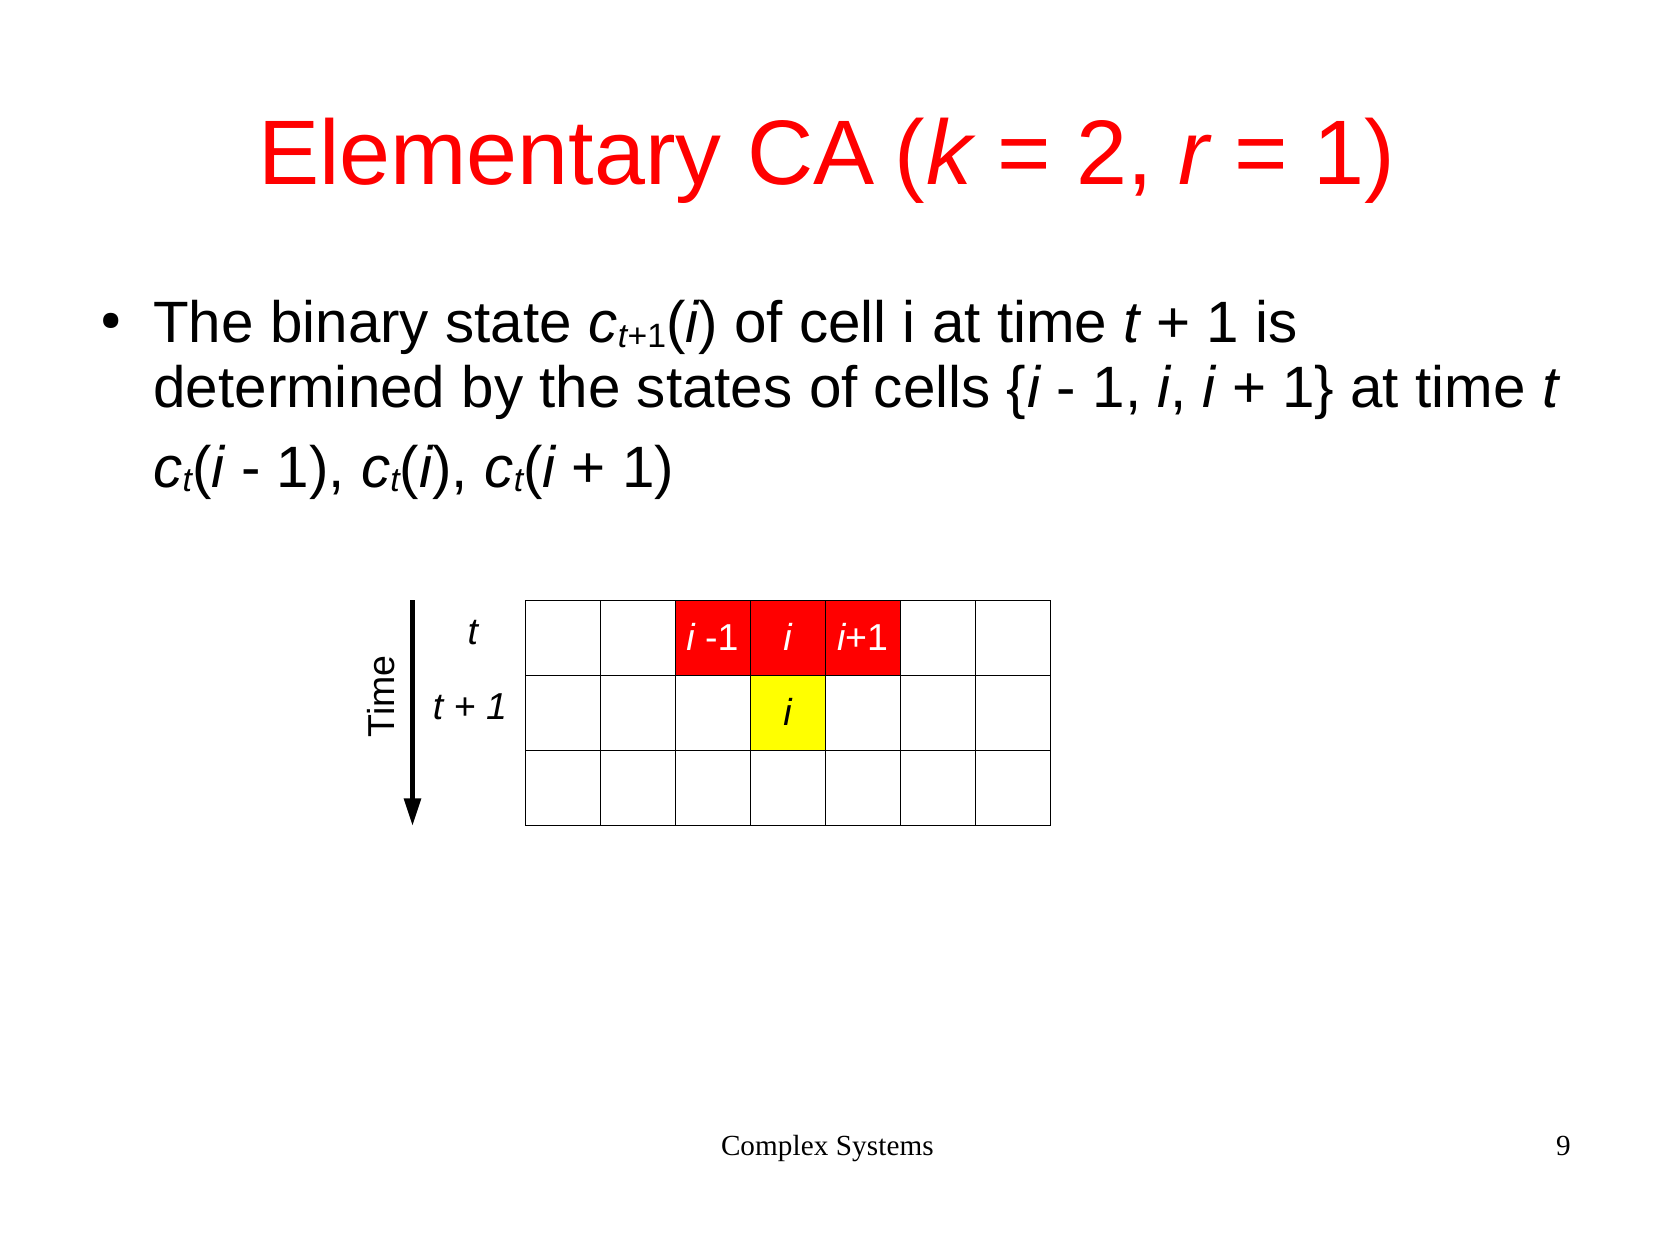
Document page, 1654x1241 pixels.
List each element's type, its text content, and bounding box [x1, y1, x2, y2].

title Elementary CA (k = 2, r = 1) [82, 49, 1571, 257]
text_box i+1 [825, 600, 900, 675]
text_box i [750, 600, 825, 675]
text_box t [450, 600, 526, 663]
text_box Time [349, 637, 413, 755]
list The binary state ct+1(i) of cell i at time t + 1 is determined by the states of cells {i - 1, i, i + 1} at time t ct(i - 1), ct(i), ct(i + 1) [82, 290, 1571, 1109]
text_box t + 1 [415, 675, 526, 738]
text_box i -1 [675, 600, 750, 675]
text_box i [750, 675, 825, 750]
text_box [525, 600, 1051, 826]
